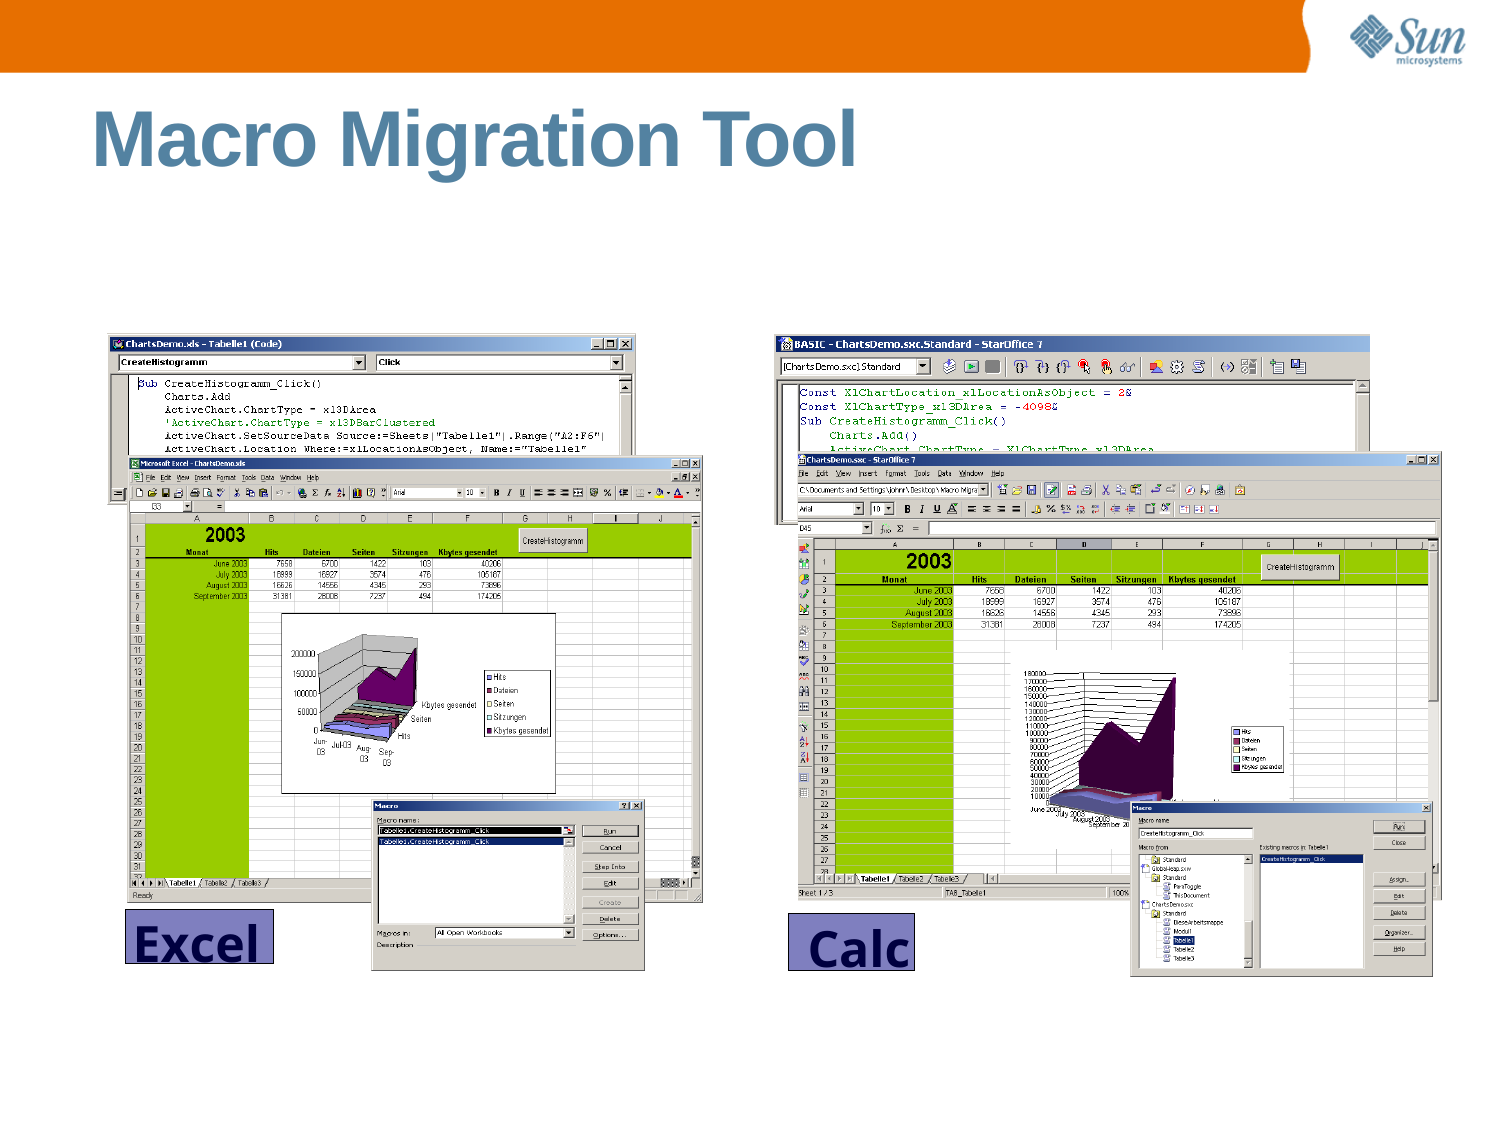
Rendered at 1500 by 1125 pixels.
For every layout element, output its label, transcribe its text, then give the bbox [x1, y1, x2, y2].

title Macro Migration Tool [91, 102, 1421, 220]
text_box [125, 909, 274, 964]
text_box Calc [794, 914, 1025, 1006]
picture [0, 0, 1500, 75]
picture [773, 333, 1442, 977]
text_box [788, 913, 915, 971]
picture [107, 333, 703, 971]
